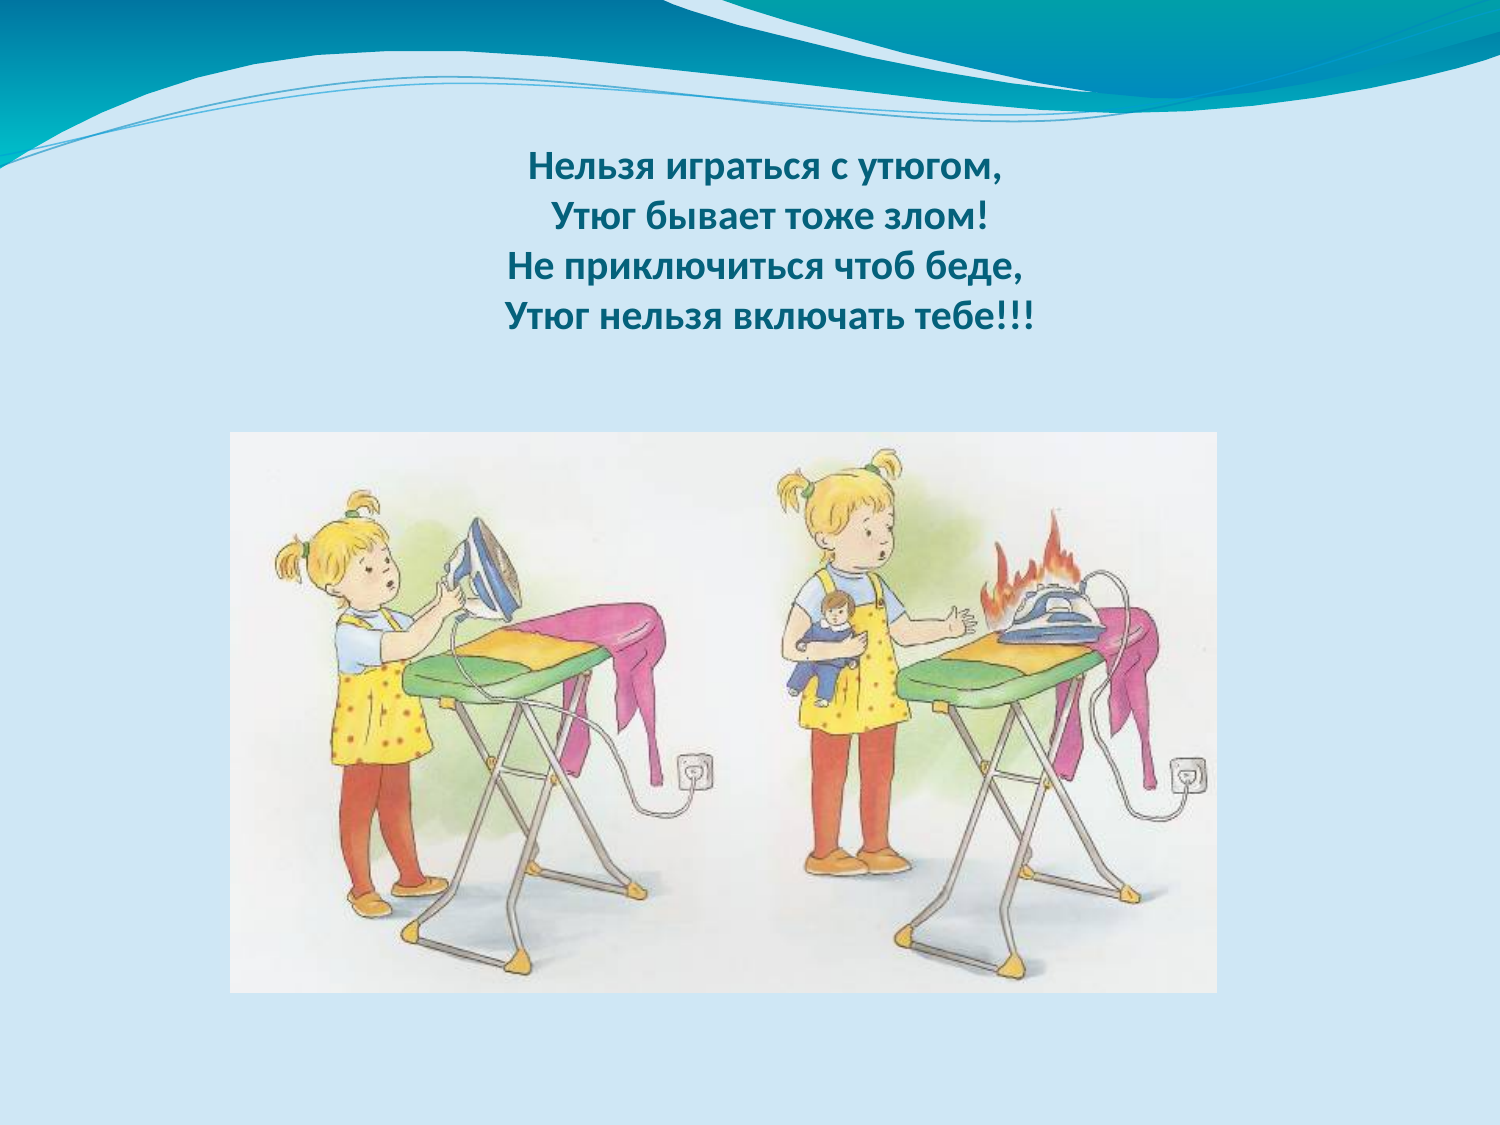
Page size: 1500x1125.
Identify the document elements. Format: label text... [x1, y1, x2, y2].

picture [230, 432, 1217, 993]
title Нельзя играться с утюгом, Утюг бывает тоже злом! Не приключиться чтоб беде, Утюг нельзя включать тебе!!! [47, 129, 1273, 459]
